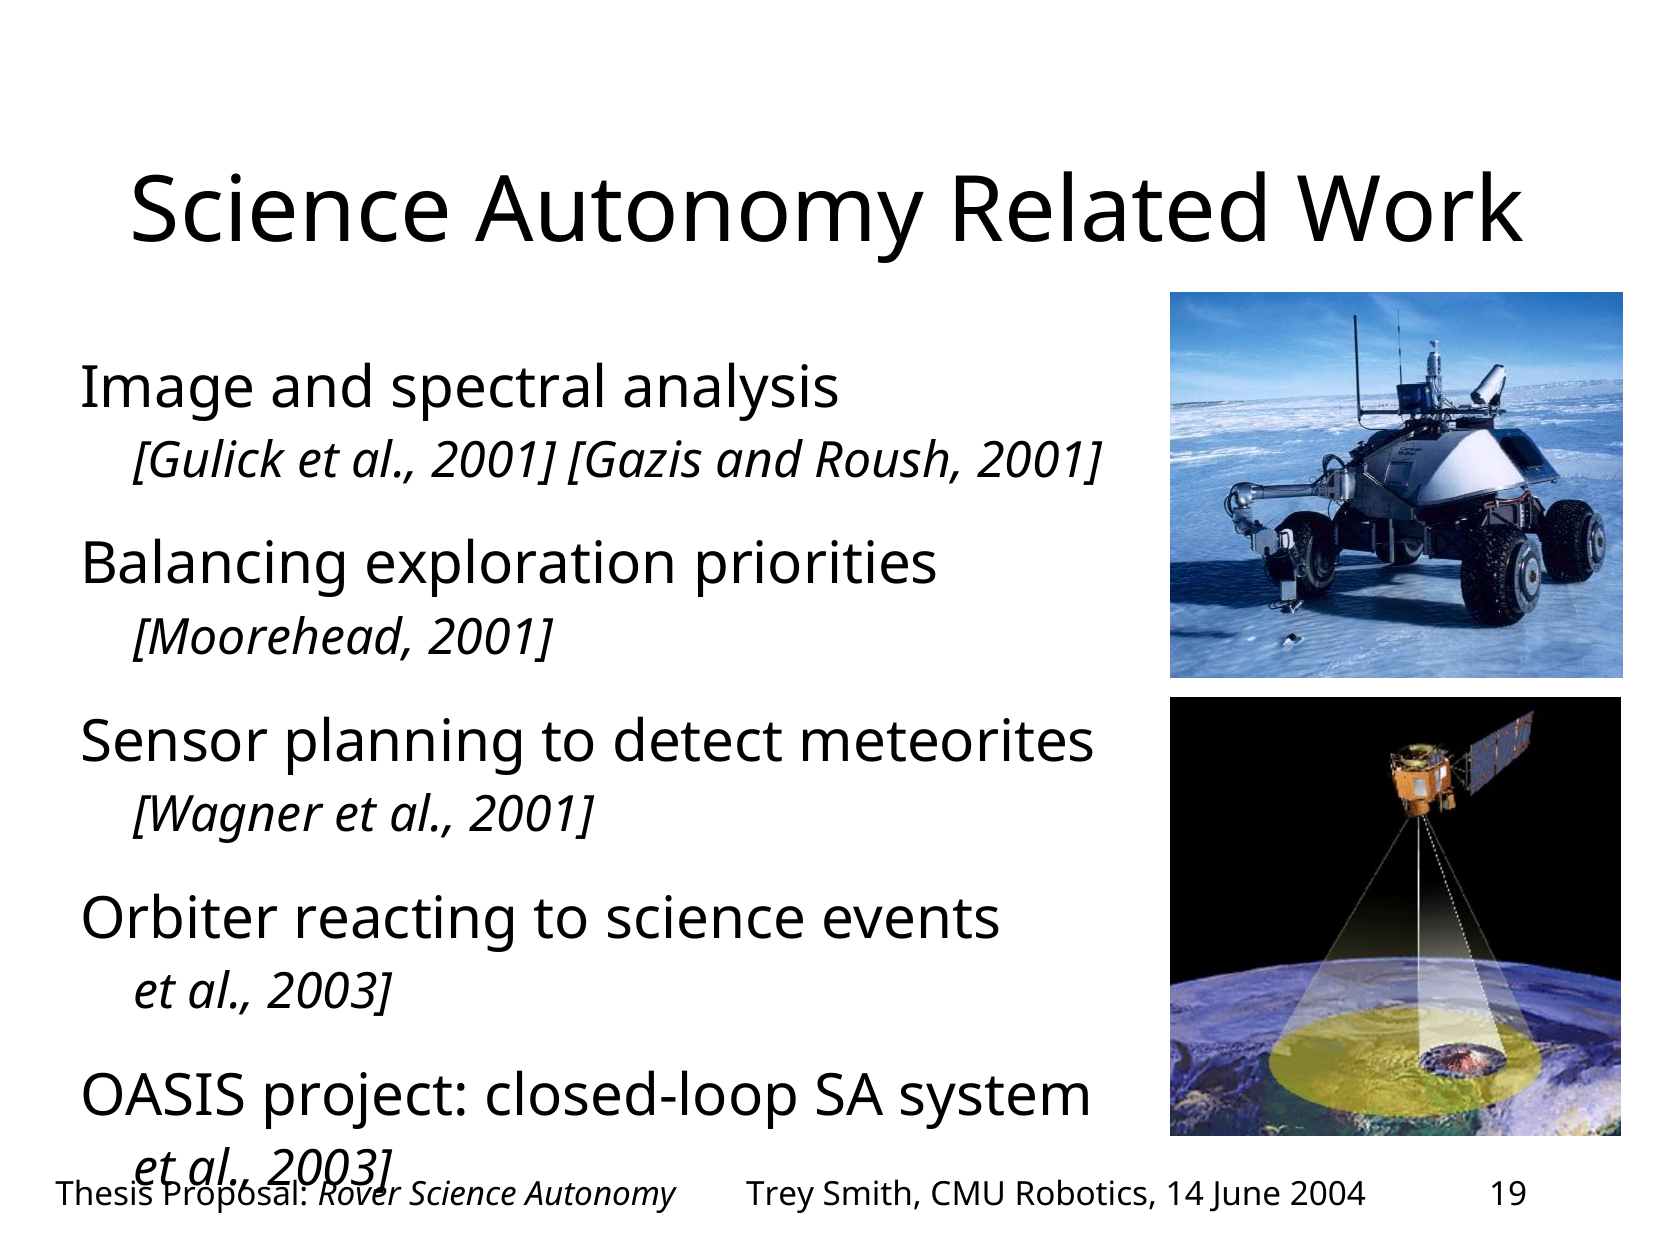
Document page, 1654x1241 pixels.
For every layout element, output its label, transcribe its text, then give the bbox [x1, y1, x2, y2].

picture [1170, 697, 1621, 1136]
title Science Autonomy Related Work [121, 102, 1534, 311]
picture [1170, 292, 1623, 678]
list Image and spectral analysis [Gulick et al., 2001] [Gazis and Roush, 2001] Balancing exploration priorities [Moorehead, 2001] Sensor planning to detect meteorites [Wagner et al., 2001] Orbiter reacting to science events [Chien et al., 2003] OASIS project: closed-loop SA system [Estlin et al., 2003] [62, 344, 1475, 1129]
